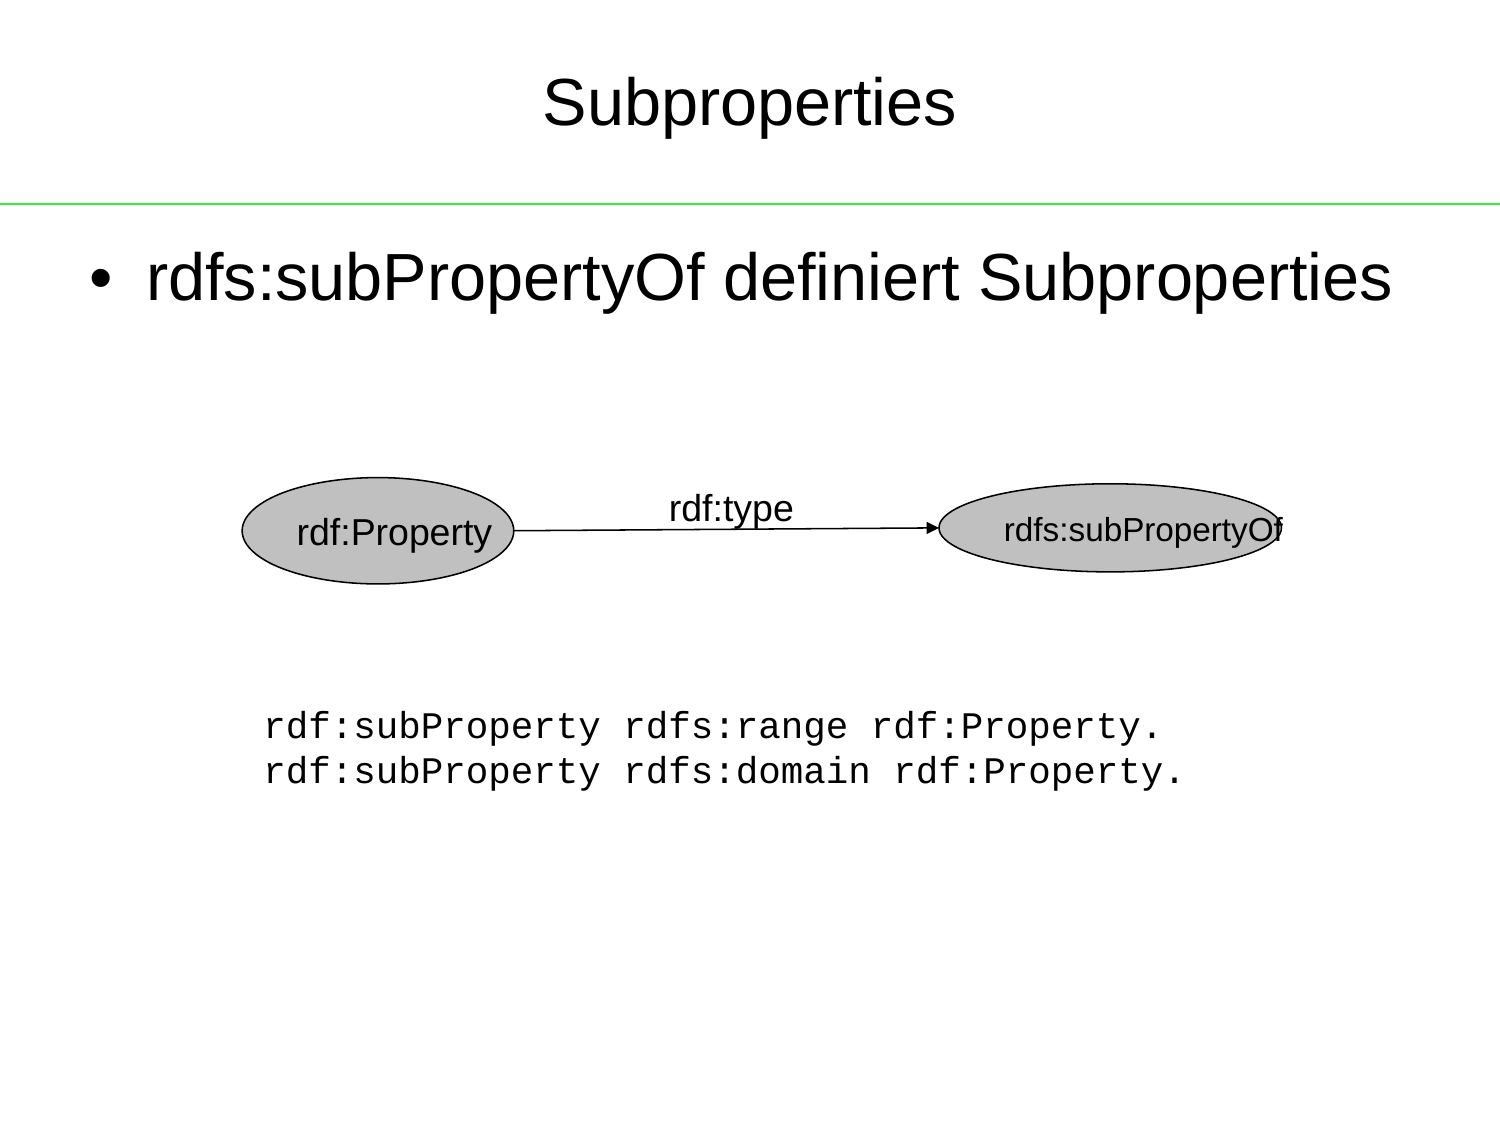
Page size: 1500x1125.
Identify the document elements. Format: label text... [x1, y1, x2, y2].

text_box rdf:Property [242, 477, 514, 584]
text_box rdf:type [654, 476, 809, 537]
list rdfs:subPropertyOf definiert Subproperties [75, 232, 1426, 351]
text_box rdf:subProperty rdfs:range rdf:Property. rdf:subProperty rdfs:domain rdf:Property. [248, 693, 1201, 799]
title Subproperties [75, 49, 1426, 155]
text_box rdfs:subPropertyOf [939, 483, 1278, 572]
